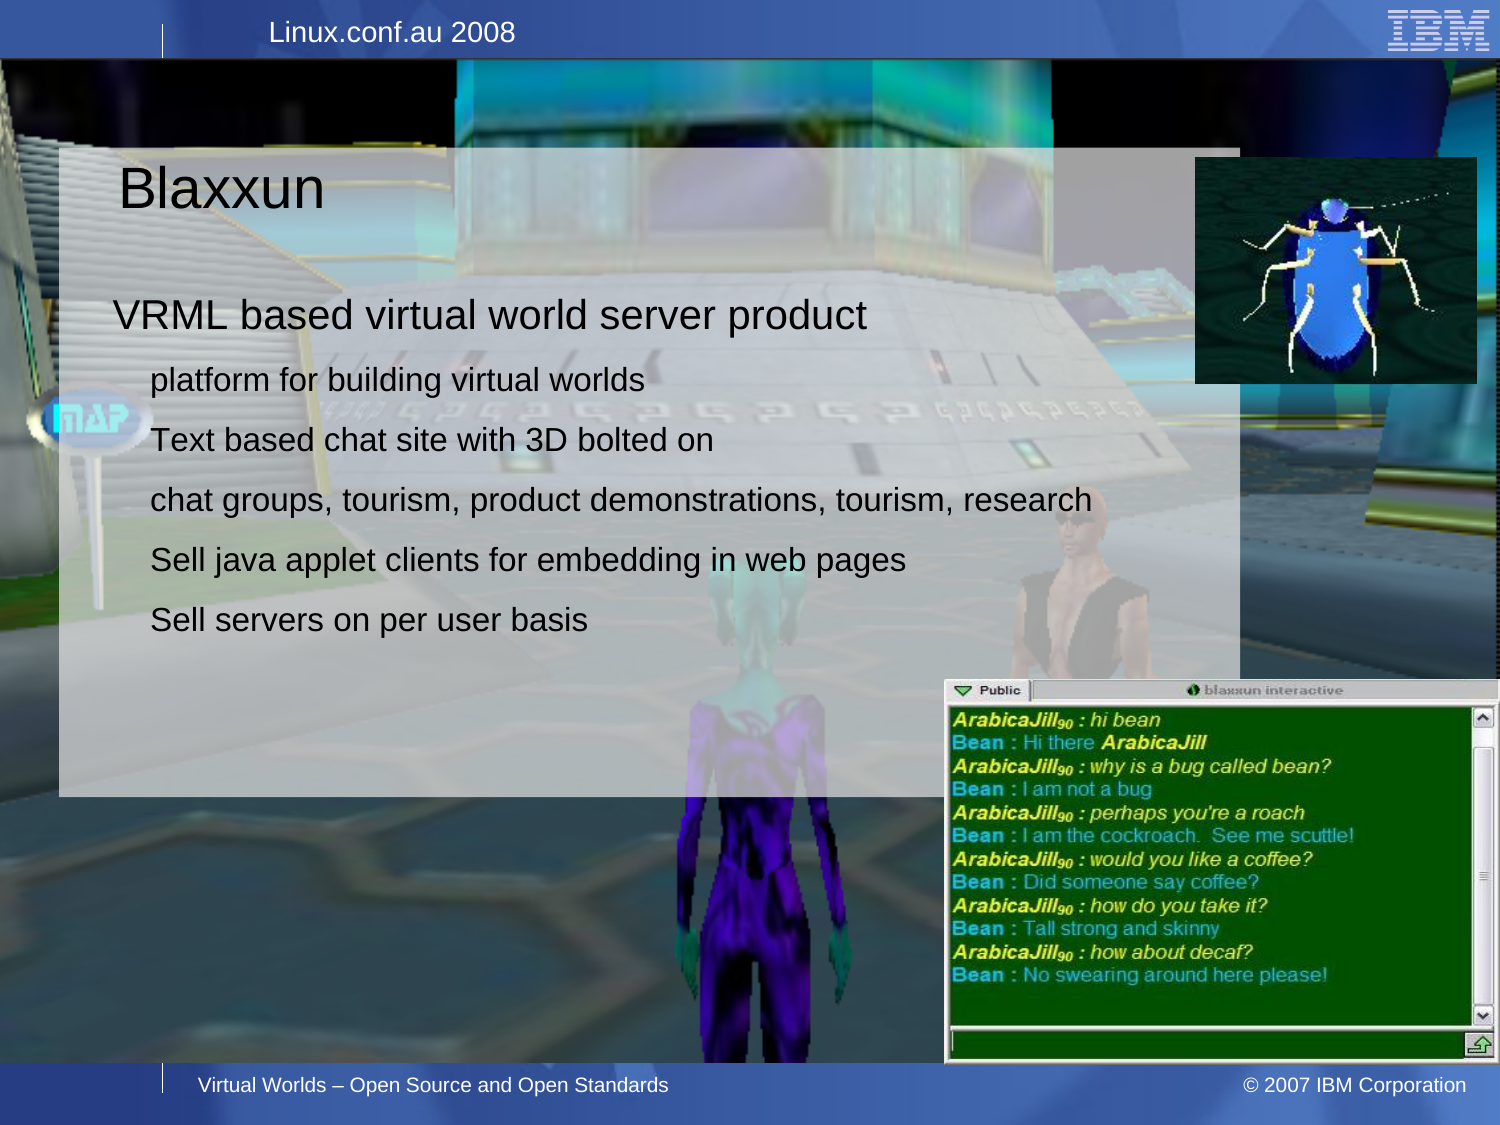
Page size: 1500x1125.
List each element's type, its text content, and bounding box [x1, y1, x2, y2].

picture [1388, 10, 1491, 51]
list VRML based virtual world server product platform for building virtual worlds Text based chat site with 3D bolted on chat groups, tourism, product demonstrations, tourism, research Sell java applet clients for embedding in web pages Sell servers on per user basis [112, 291, 1388, 917]
chart [0, 59, 1500, 1063]
picture [1195, 157, 1477, 384]
title Blaxxun [118, 157, 1195, 225]
picture [944, 679, 1500, 1065]
text_box [59, 147, 1241, 798]
